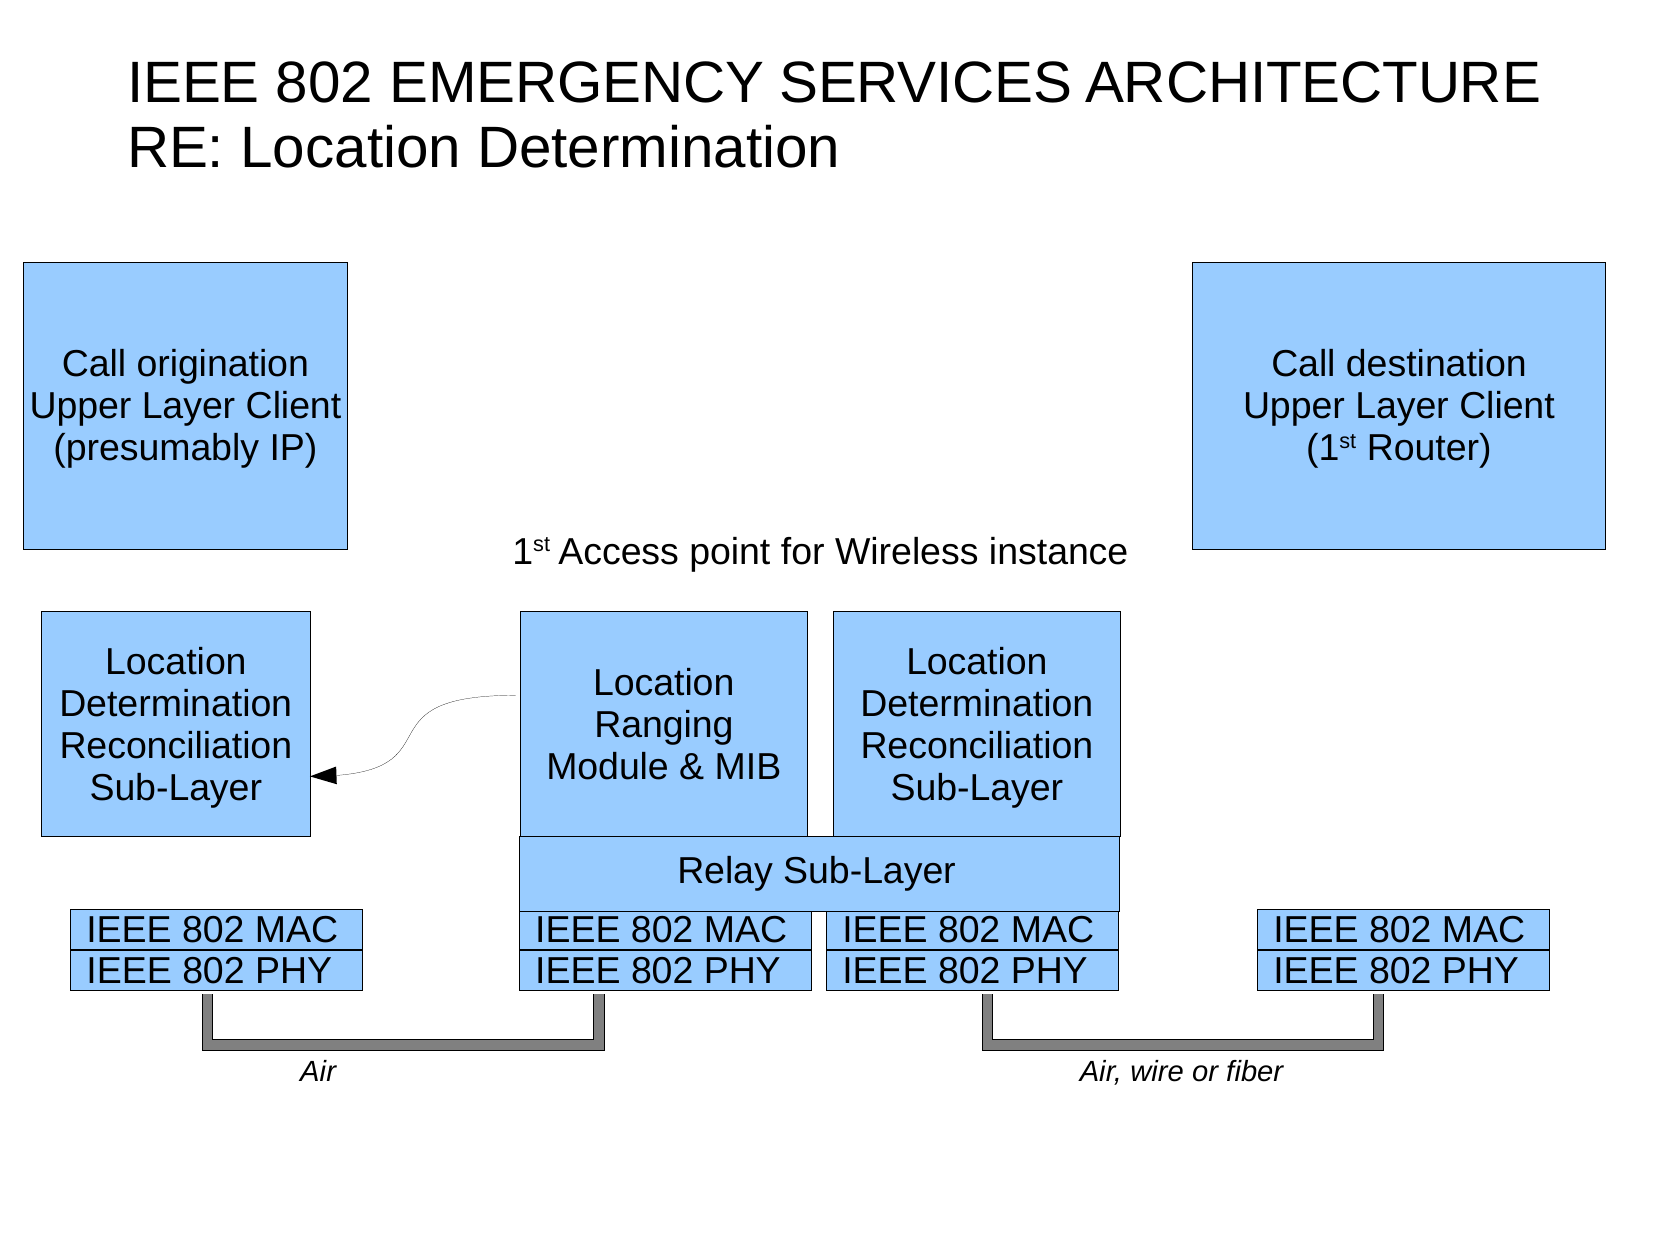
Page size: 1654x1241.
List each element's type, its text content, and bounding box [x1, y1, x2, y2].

text_box IEEE 802 EMERGENCY SERVICES ARCHITECTURE RE: Location Determination [112, 42, 1561, 188]
text_box Air [285, 1047, 351, 1096]
text_box IEEE 802 MAC [520, 912, 803, 950]
text_box Call origination Upper Layer Client (presumably IP) [23, 262, 348, 550]
text_box [982, 1000, 1384, 1051]
text_box [1535, 909, 1550, 991]
text_box IEEE 802 PHY [71, 942, 348, 1000]
text_box [202, 1000, 605, 1051]
text_box IEEE 802 MAC [71, 901, 354, 950]
text_box IEEE 802 MAC [827, 912, 1110, 950]
text_box IEEE 802 MAC [1258, 901, 1541, 950]
text_box IEEE 802 PHY [1258, 942, 1535, 1000]
text_box 1st Access point for Wireless instance [497, 522, 1145, 582]
text_box Call destination Upper Layer Client (1st Router) [1192, 262, 1606, 550]
text_box Location Ranging Module & MIB [520, 611, 808, 837]
text_box IEEE 802 PHY [520, 942, 797, 1000]
text_box Relay Sub-Layer [662, 842, 972, 900]
text_box Location Determination Reconciliation Sub-Layer [41, 611, 311, 837]
text_box Location Determination Reconciliation Sub-Layer [833, 611, 1121, 837]
text_box IEEE 802 PHY [827, 942, 1104, 1000]
text_box Air, wire or fiber [1065, 1047, 1298, 1096]
text_box [348, 836, 1258, 994]
